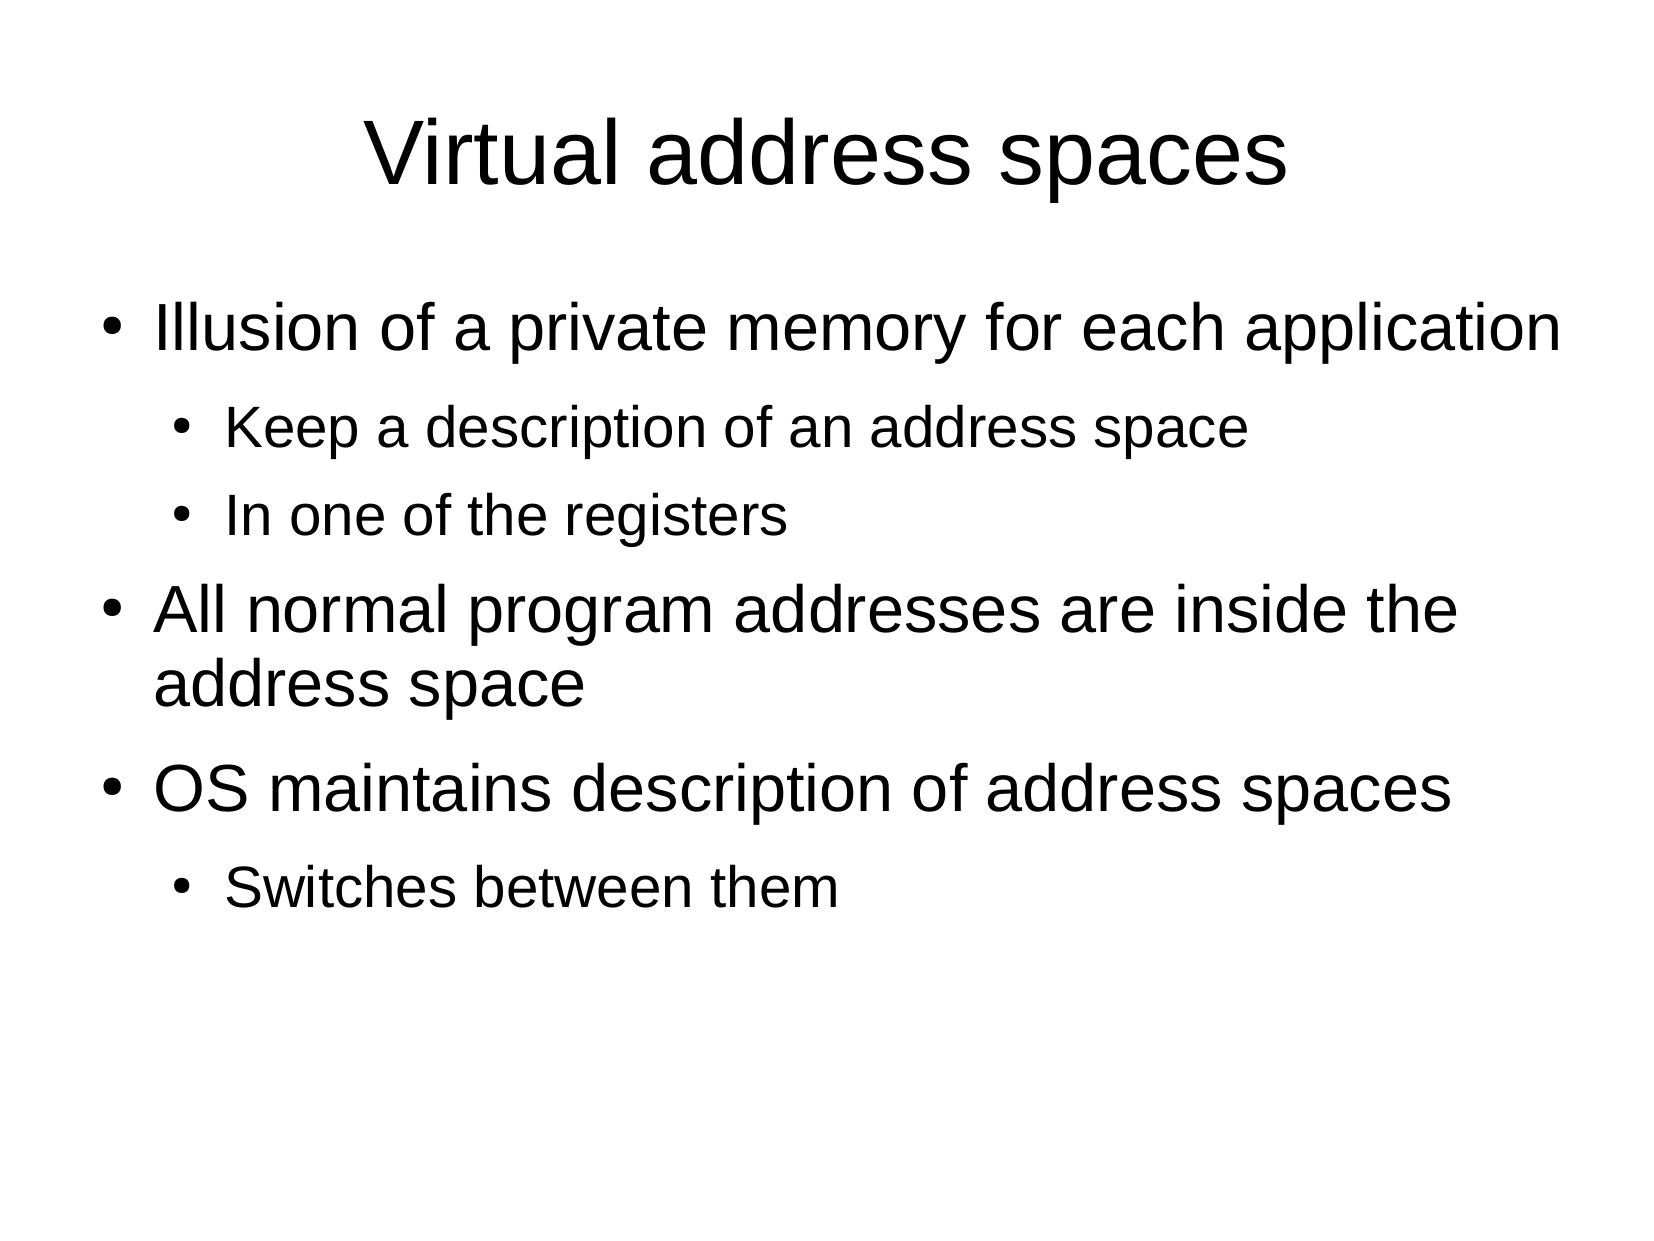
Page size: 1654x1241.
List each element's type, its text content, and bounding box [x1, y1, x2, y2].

title Virtual address spaces [82, 49, 1571, 257]
list Illusion of a private memory for each application Keep a description of an address space In one of the registers All normal program addresses are inside the address space OS maintains description of address spaces Switches between them [82, 290, 1571, 1010]
